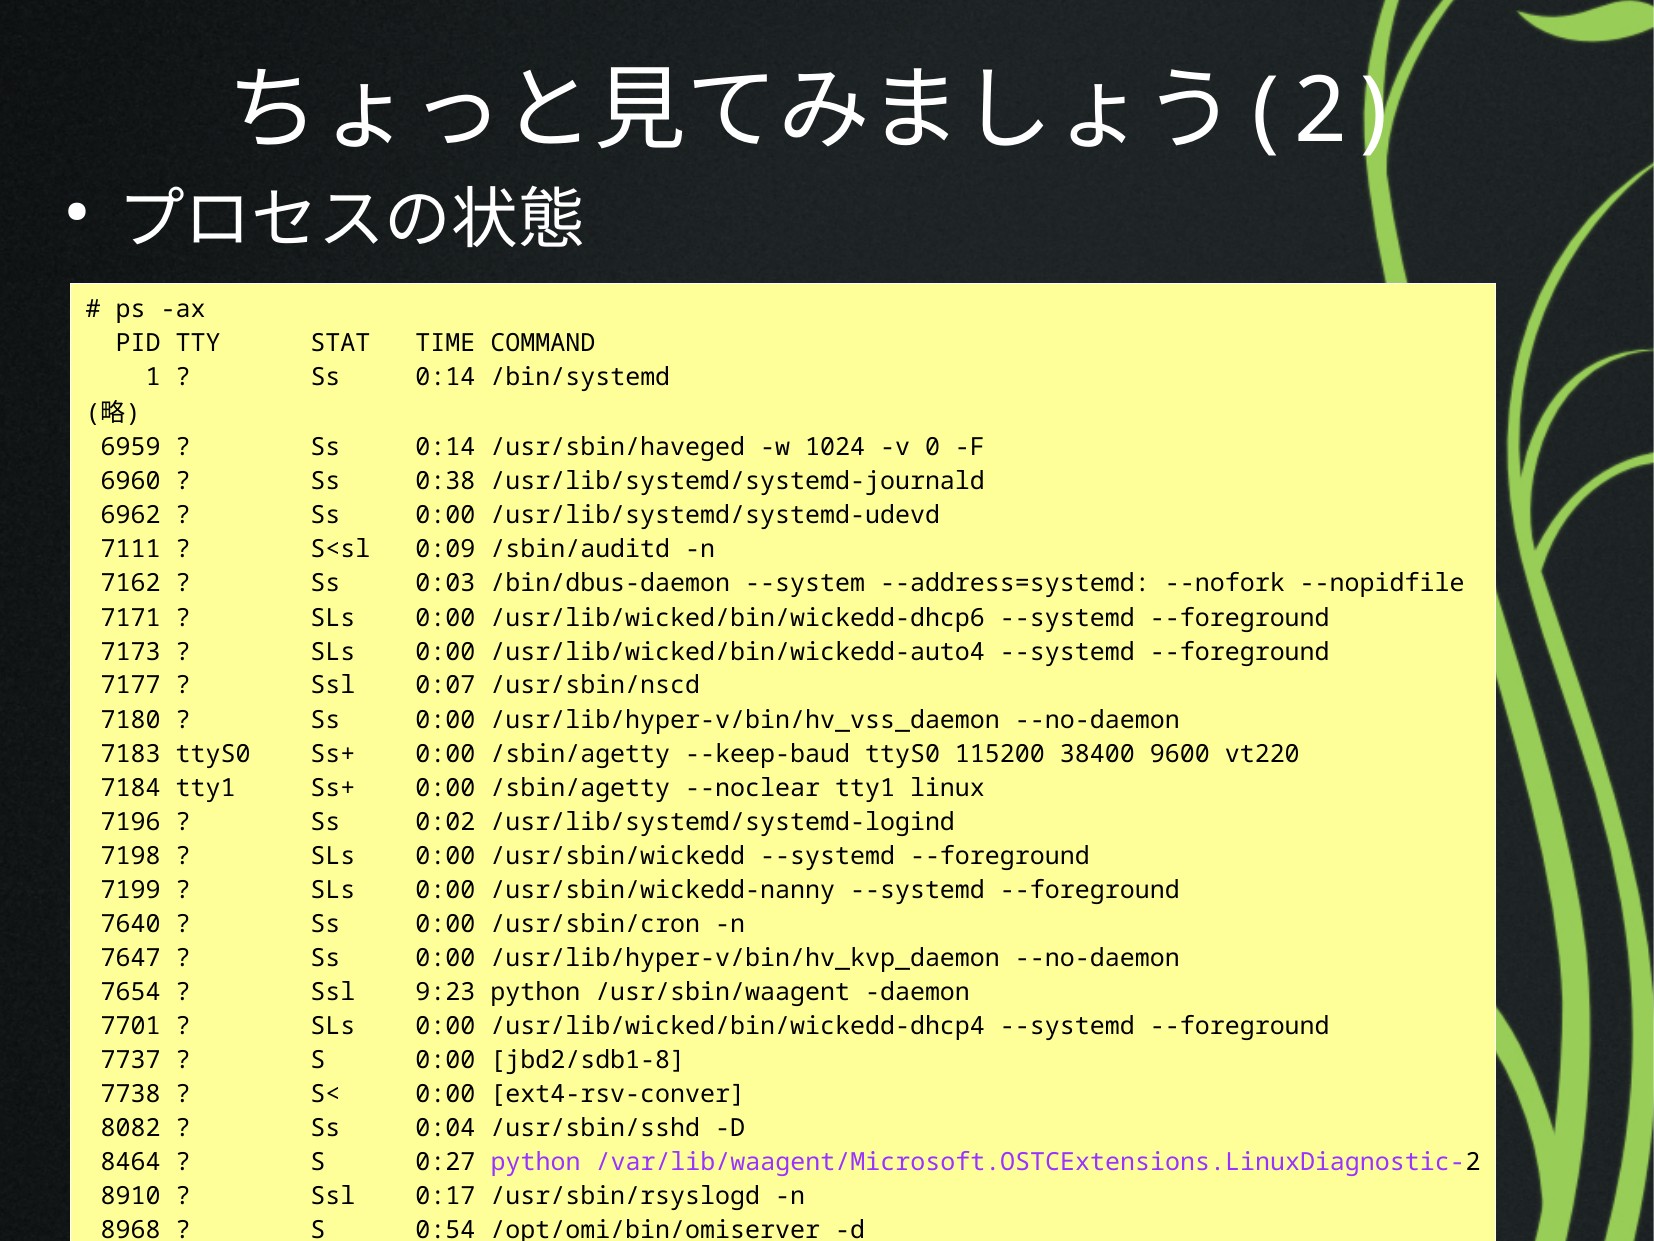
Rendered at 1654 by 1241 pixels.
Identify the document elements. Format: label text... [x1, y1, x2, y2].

list プロセスの状態 [47, 165, 1583, 1111]
picture [0, 0, 1654, 1241]
title ちょっと見てみましょう(2) [47, 49, 1583, 154]
text_box # ps -ax PID TTY STAT TIME COMMAND 1 ? Ss 0:14 /bin/systemd (略) 6959 ? Ss 0:14 /usr/sbin/haveged -w 1024 -v 0 -F 6960 ? Ss 0:38 /usr/lib/systemd/systemd-journald 6962 ? Ss 0:00 /usr/lib/systemd/systemd-udevd 7111 ? S<sl 0:09 /sbin/auditd -n 7162 ? Ss 0:03 /bin/dbus-daemon --system --address=systemd: --nofork --nopidfile 7171 ? SLs 0:00 /usr/lib/wicked/bin/wickedd-dhcp6 --systemd --foreground 7173 ? SLs 0:00 /usr/lib/wicked/bin/wickedd-auto4 --systemd --foreground 7177 ? Ssl 0:07 /usr/sbin/nscd 7180 ? Ss 0:00 /usr/lib/hyper-v/bin/hv_vss_daemon --no-daemon 7183 ttyS0 Ss+ 0:00 /sbin/agetty --keep-baud ttyS0 115200 38400 9600 vt220 7184 tty1 Ss+ 0:00 /sbin/agetty --noclear tty1 linux 7196 ? Ss 0:02 /usr/lib/systemd/systemd-logind 7198 ? SLs 0:00 /usr/sbin/wickedd --systemd --foreground 7199 ? SLs 0:00 /usr/sbin/wickedd-nanny --systemd --foreground 7640 ? Ss 0:00 /usr/sbin/cron -n 7647 ? Ss 0:00 /usr/lib/hyper-v/bin/hv_kvp_daemon --no-daemon 7654 ? Ssl 9:23 python /usr/sbin/waagent -daemon 7701 ? SLs 0:00 /usr/lib/wicked/bin/wickedd-dhcp4 --systemd --foreground 7737 ? S 0:00 [jbd2/sdb1-8] 7738 ? S< 0:00 [ext4-rsv-conver] 8082 ? Ss 0:04 /usr/sbin/sshd -D 8464 ? S 0:27 python /var/lib/waagent/Microsoft.OSTCExtensions.LinuxDiagnostic-2 8910 ? Ssl 0:17 /usr/sbin/rsyslogd -n 8968 ? S 0:54 /opt/omi/bin/omiserver -d 8969 ? Sl 11:37 /var/lib/waagent/Microsoft.OSTCExtensions.LinuxDiagnostic-2.2.0/bi 9011 ? Sl 2:02 /opt/omi/bin/omiagent 10 12 --destdir / --providerdir /opt/omi/lib 22344 ? S 0:00 [kworker/0:0] 22386 ? Ss 0:00 sshd: azureuser [priv] [70, 283, 1496, 1125]
